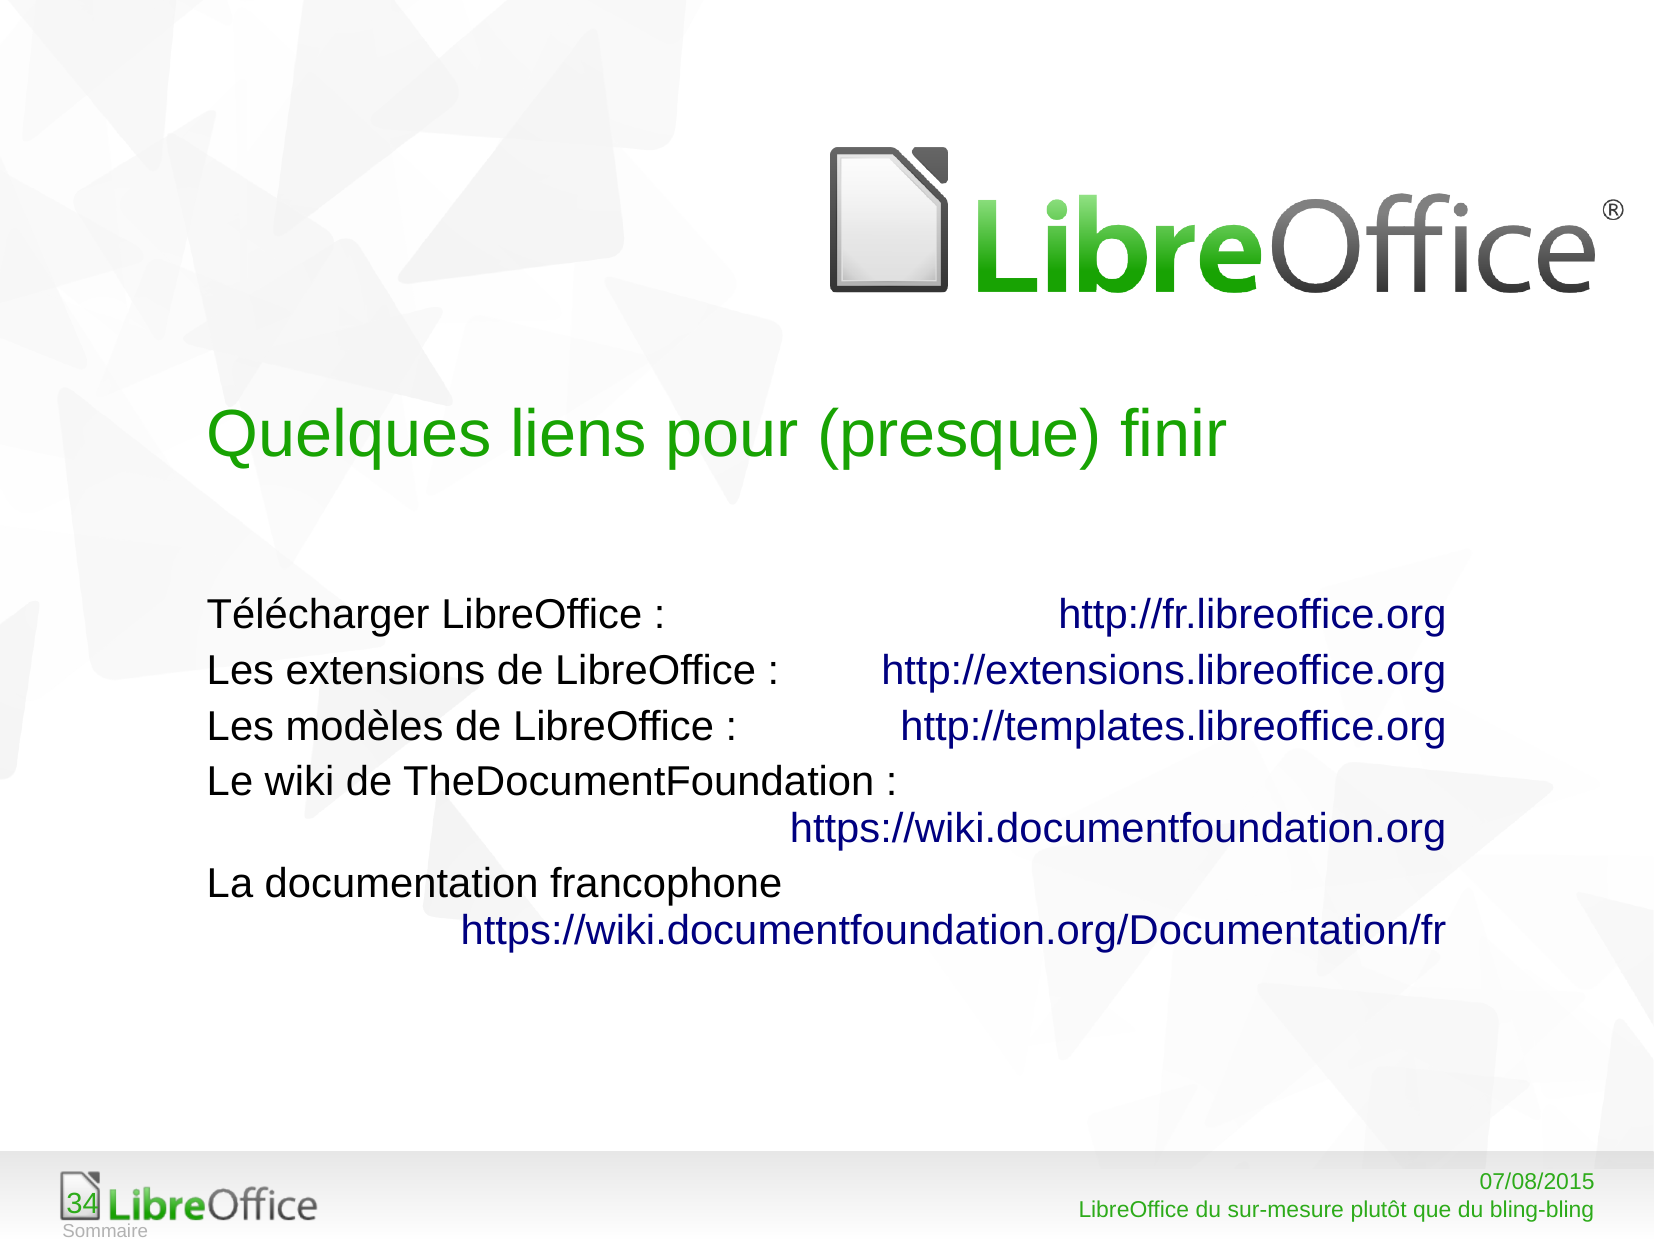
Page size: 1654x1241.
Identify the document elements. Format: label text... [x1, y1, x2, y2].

picture [41, 1152, 337, 1240]
title Quelques liens pour (presque) finir [206, 395, 1477, 573]
picture [915, 548, 1654, 1169]
list Télécharger LibreOffice : http://fr.libreoffice.org Les extensions de LibreOffice : http://extensions.libreoffice.org Les modèles de LibreOffice : http://templates.libreoffice.org Le wiki de TheDocumentFoundation : https://wiki.documentfoundation.org La documentation francophone https://wiki.documentfoundation.org/Documentation/fr [206, 590, 1477, 1134]
picture [0, 0, 1654, 930]
